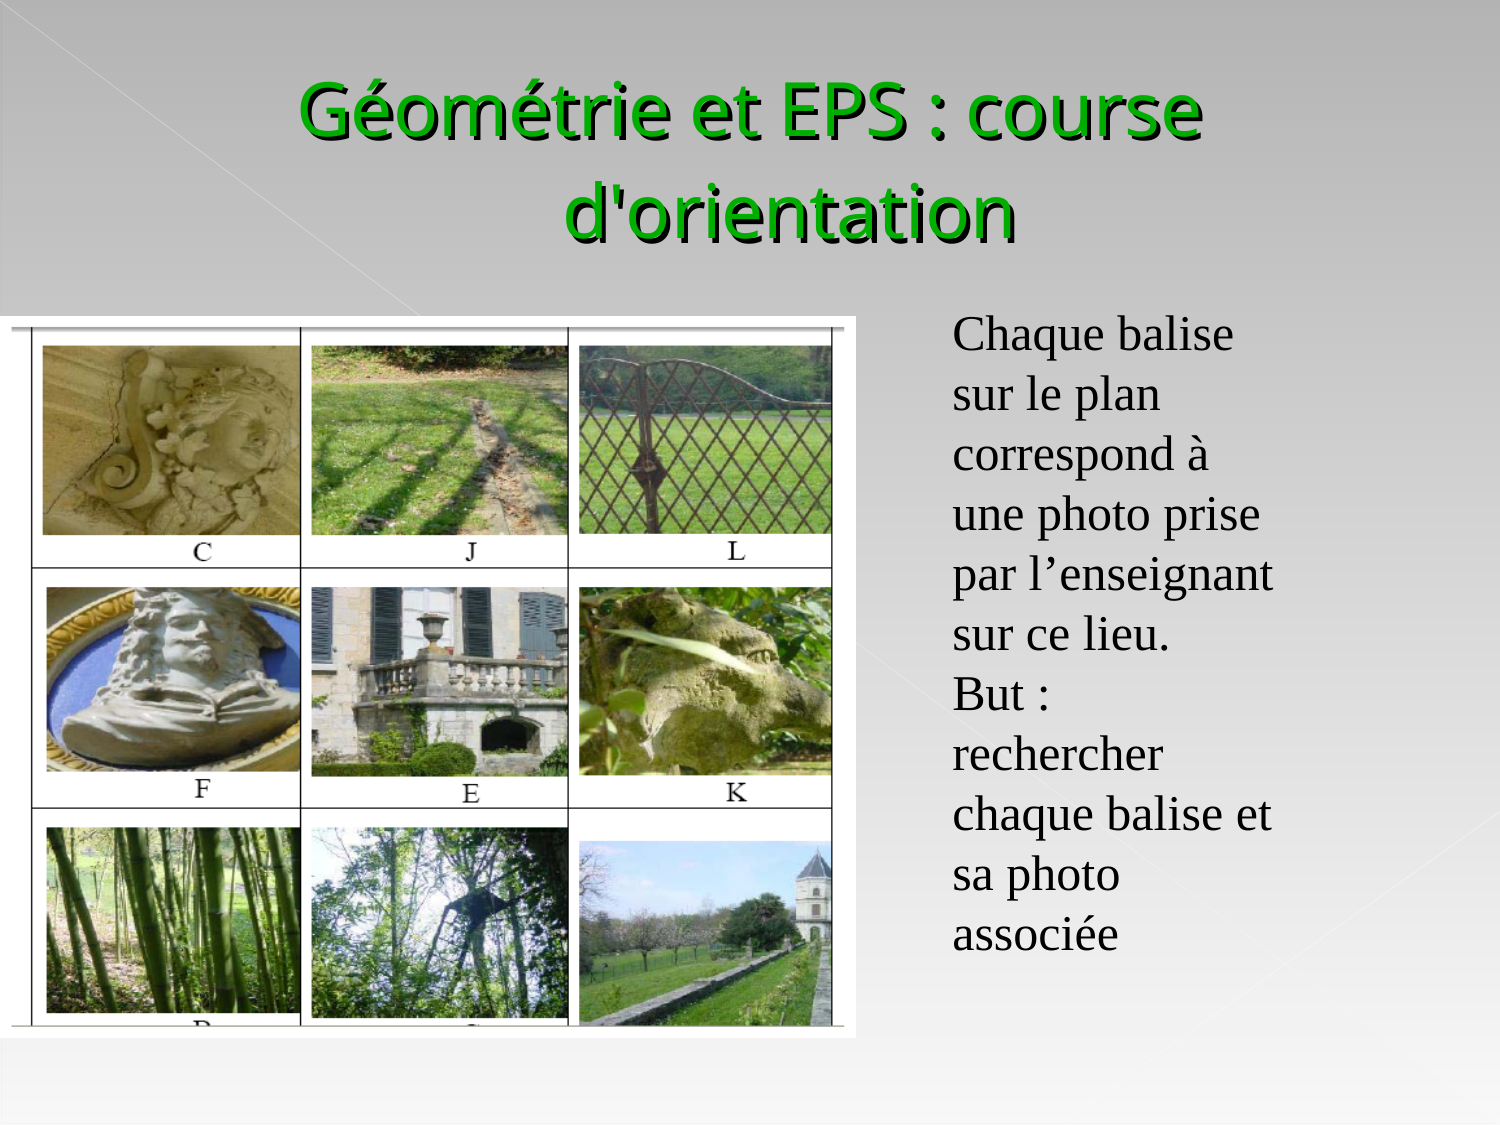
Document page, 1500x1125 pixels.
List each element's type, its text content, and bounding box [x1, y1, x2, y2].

title Géométrie et EPS : course d'orientation [75, 51, 1426, 267]
text_box [0, 316, 856, 1039]
text_box Chaque balise sur le plan correspond à une photo prise par l’enseignant sur ce lieu. But : rechercher chaque balise et sa photo associée [937, 292, 1290, 969]
